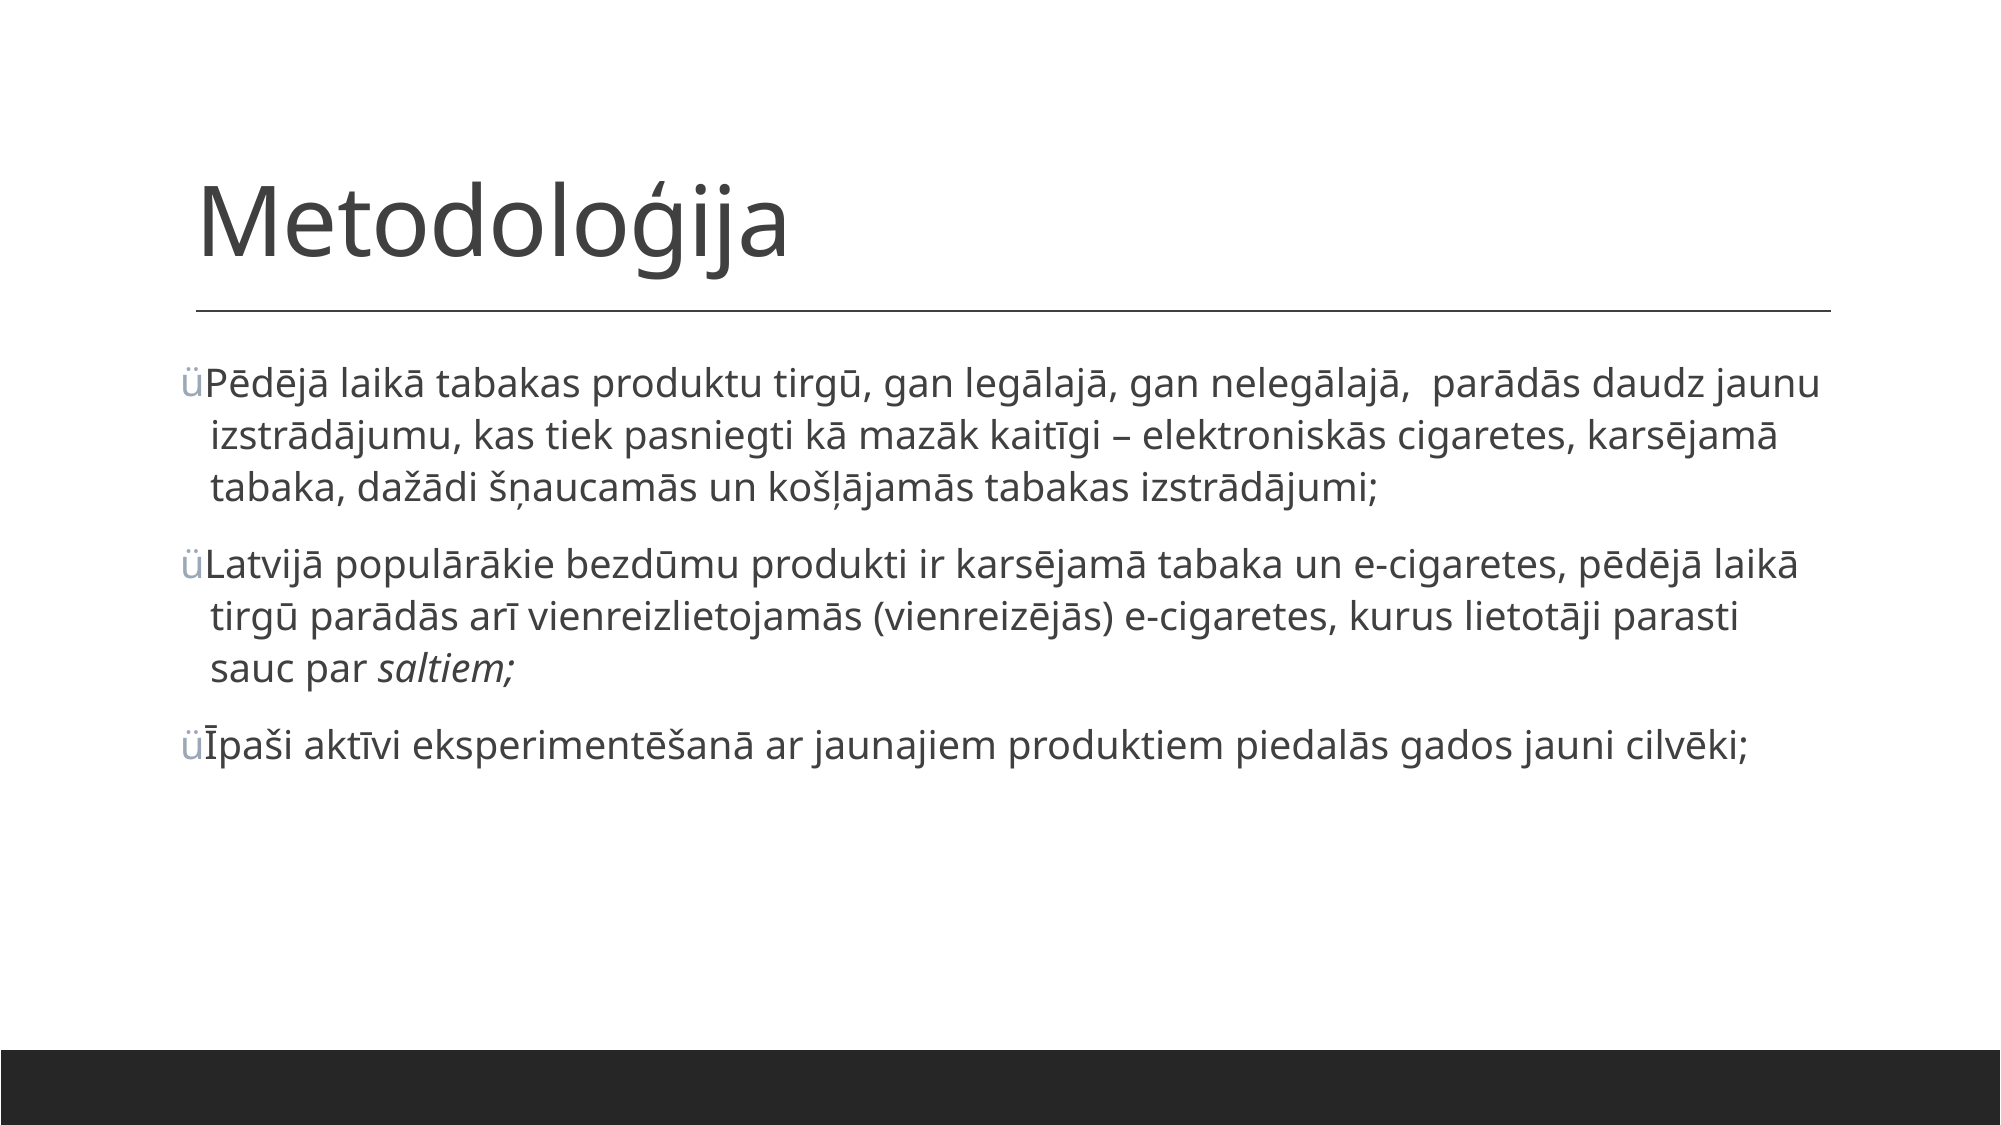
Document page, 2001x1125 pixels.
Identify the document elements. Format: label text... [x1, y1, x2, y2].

list Pēdējā laikā tabakas produktu tirgū, gan legālajā, gan nelegālajā, parādās daudz jaunu izstrādājumu, kas tiek pasniegti kā mazāk kaitīgi – elektroniskās cigaretes, karsējamā tabaka, dažādi šņaucamās un košļājamās tabakas izstrādājumi; Latvijā populārākie bezdūmu produkti ir karsējamā tabaka un e-cigaretes, pēdējā laikā tirgū parādās arī vienreizlietojamās (vienreizējās) e-cigaretes, kurus lietotāji parasti sauc par saltiem; Īpaši aktīvi eksperimentēšanā ar jaunajiem produktiem piedalās gados jauni cilvēki; [180, 345, 1831, 963]
title Metodoloģija [180, 47, 1831, 286]
